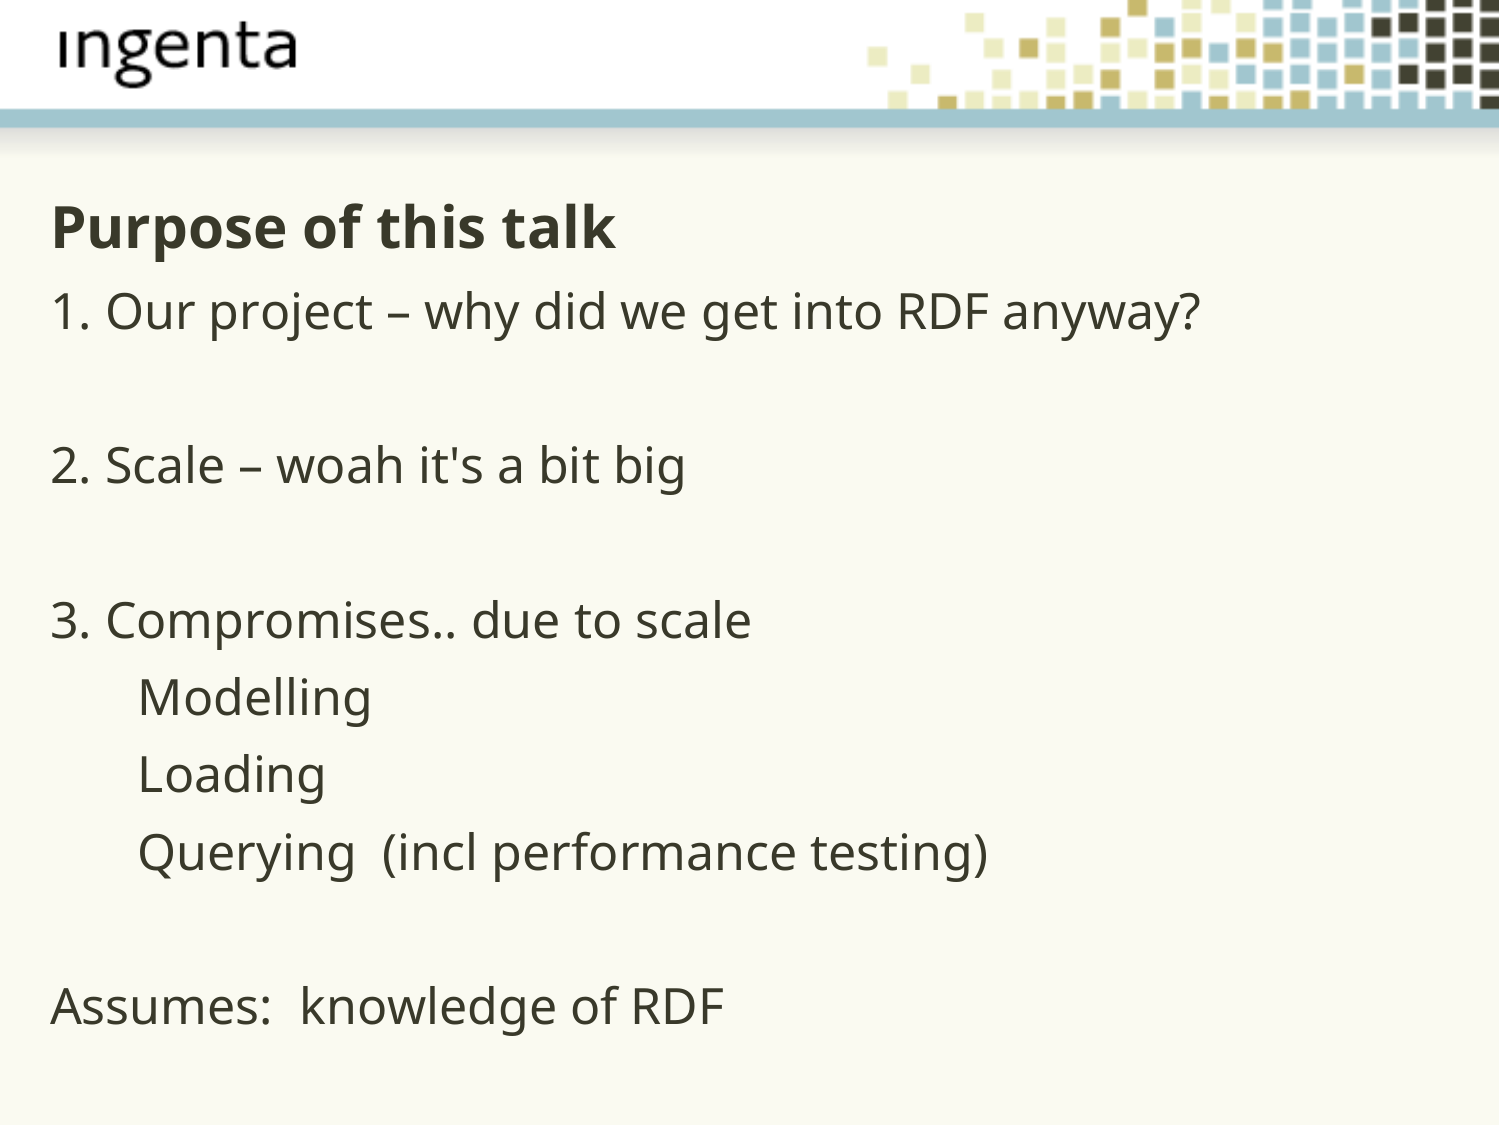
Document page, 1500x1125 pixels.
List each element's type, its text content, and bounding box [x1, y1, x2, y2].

picture [0, 0, 1499, 1125]
title Purpose of this talk [50, 187, 1375, 242]
subtitle 1. Our project – why did we get into RDF anyway? 2. Scale – woah it's a bit big 3. Compromises.. due to scale Modelling Loading Querying (incl performance testing) Assumes: knowledge of RDF [50, 242, 1375, 996]
